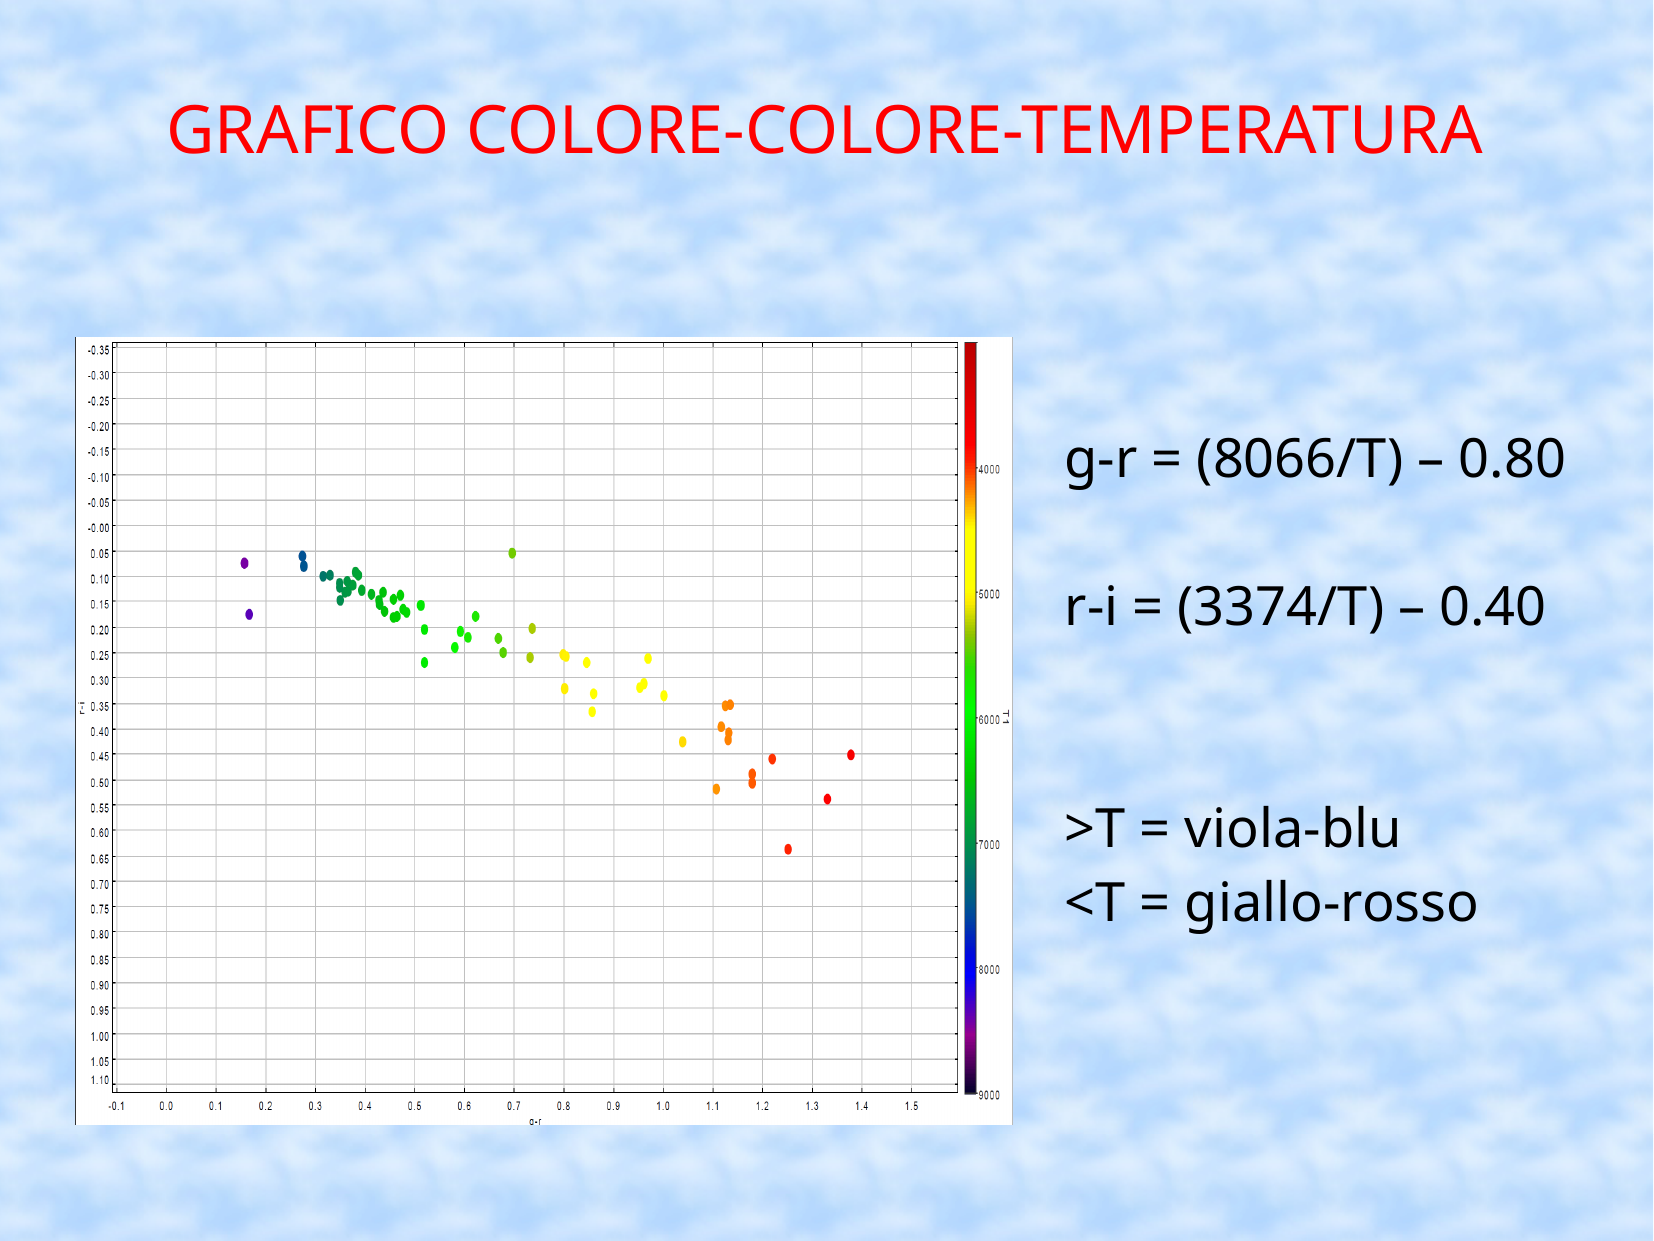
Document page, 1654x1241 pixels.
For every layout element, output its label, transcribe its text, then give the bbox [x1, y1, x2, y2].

text_box g-r = (8066/T) – 0.80 r-i = (3374/T) – 0.40 >T = viola-blu <T = giallo-rosso [1050, 412, 1613, 920]
picture [0, 0, 1654, 1241]
text_box GRAFICO COLORE-COLORE-TEMPERATURA [112, 75, 1538, 263]
